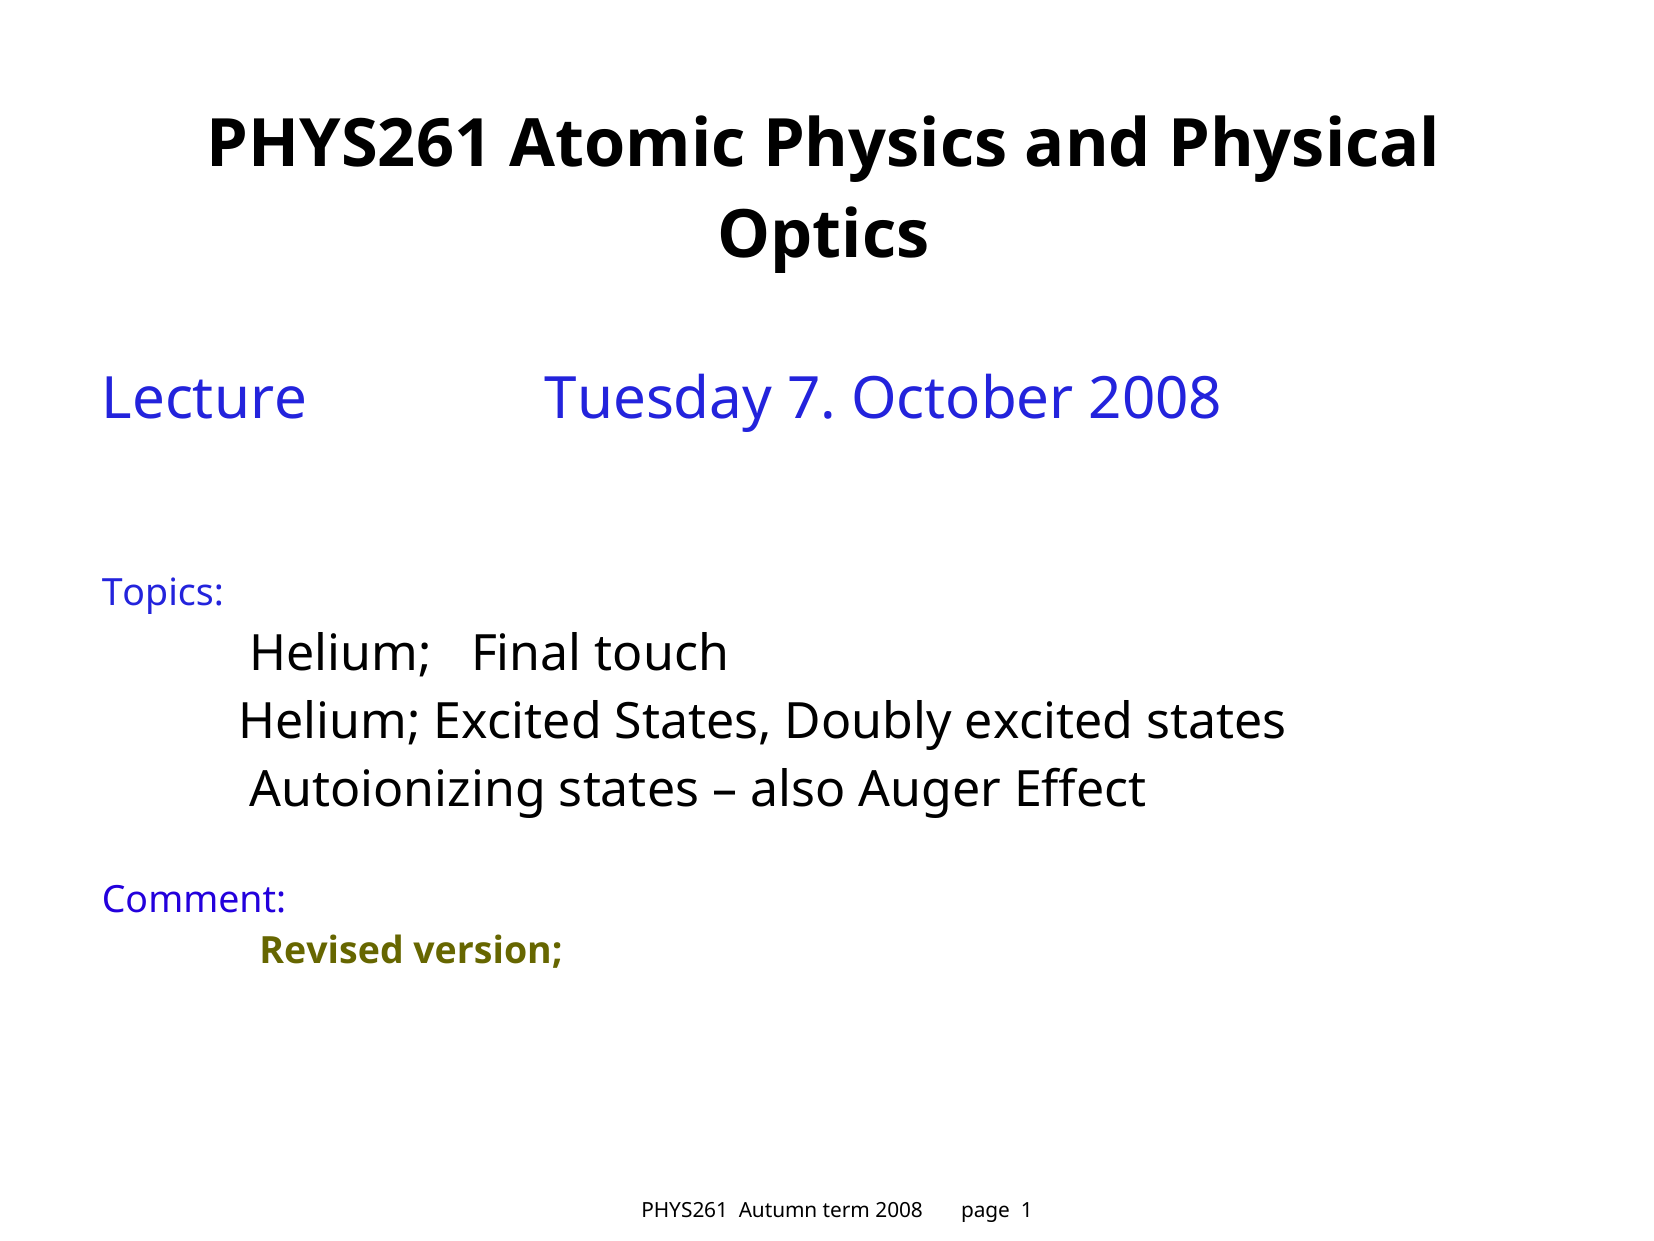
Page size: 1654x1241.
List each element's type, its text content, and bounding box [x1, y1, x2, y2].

text_box PHYS261 Atomic Physics and Physical Optics Lecture Tuesday 7. October 2008 Topics: Helium; Final touch Helium; Excited States, Doubly excited states Autoionizing states – also Auger Effect Comment: Revised version; [87, 88, 1561, 1162]
